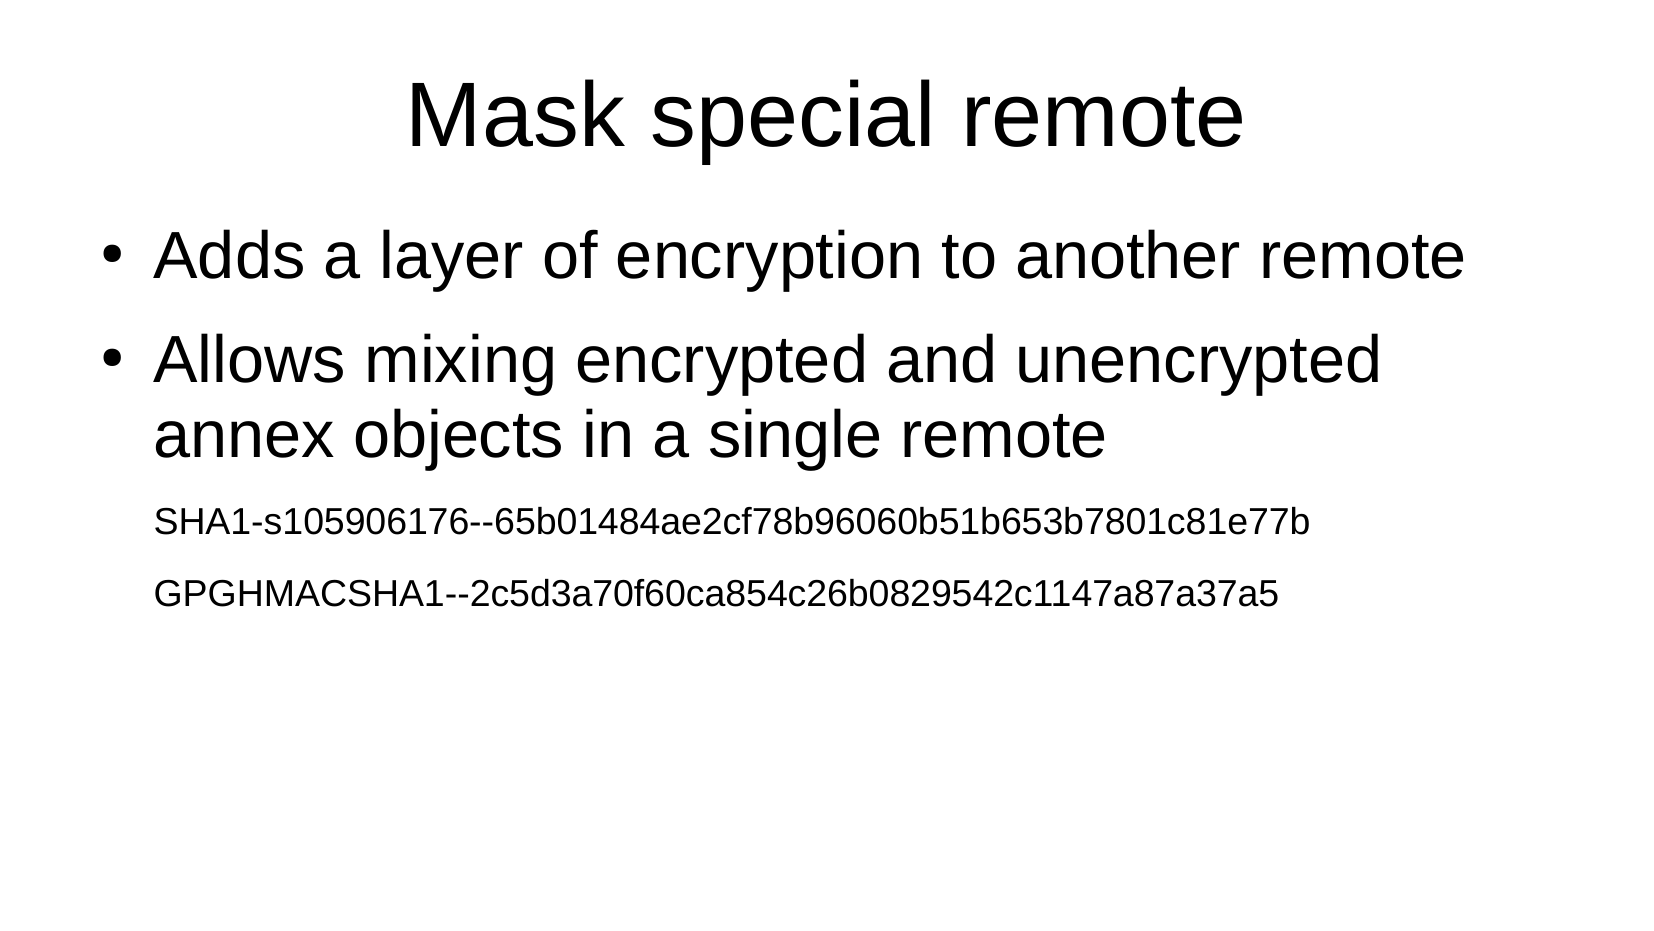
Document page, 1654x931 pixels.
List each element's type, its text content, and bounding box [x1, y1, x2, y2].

list Adds a layer of encryption to another remote Allows mixing encrypted and unencrypted annex objects in a single remote SHA1-s105906176--65b01484ae2cf78b96060b51b653b7801c81e77b GPGHMACSHA1--2c5d3a70f60ca854c26b0829542c1147a87a37a5 [82, 217, 1571, 758]
title Mask special remote [82, 37, 1571, 193]
